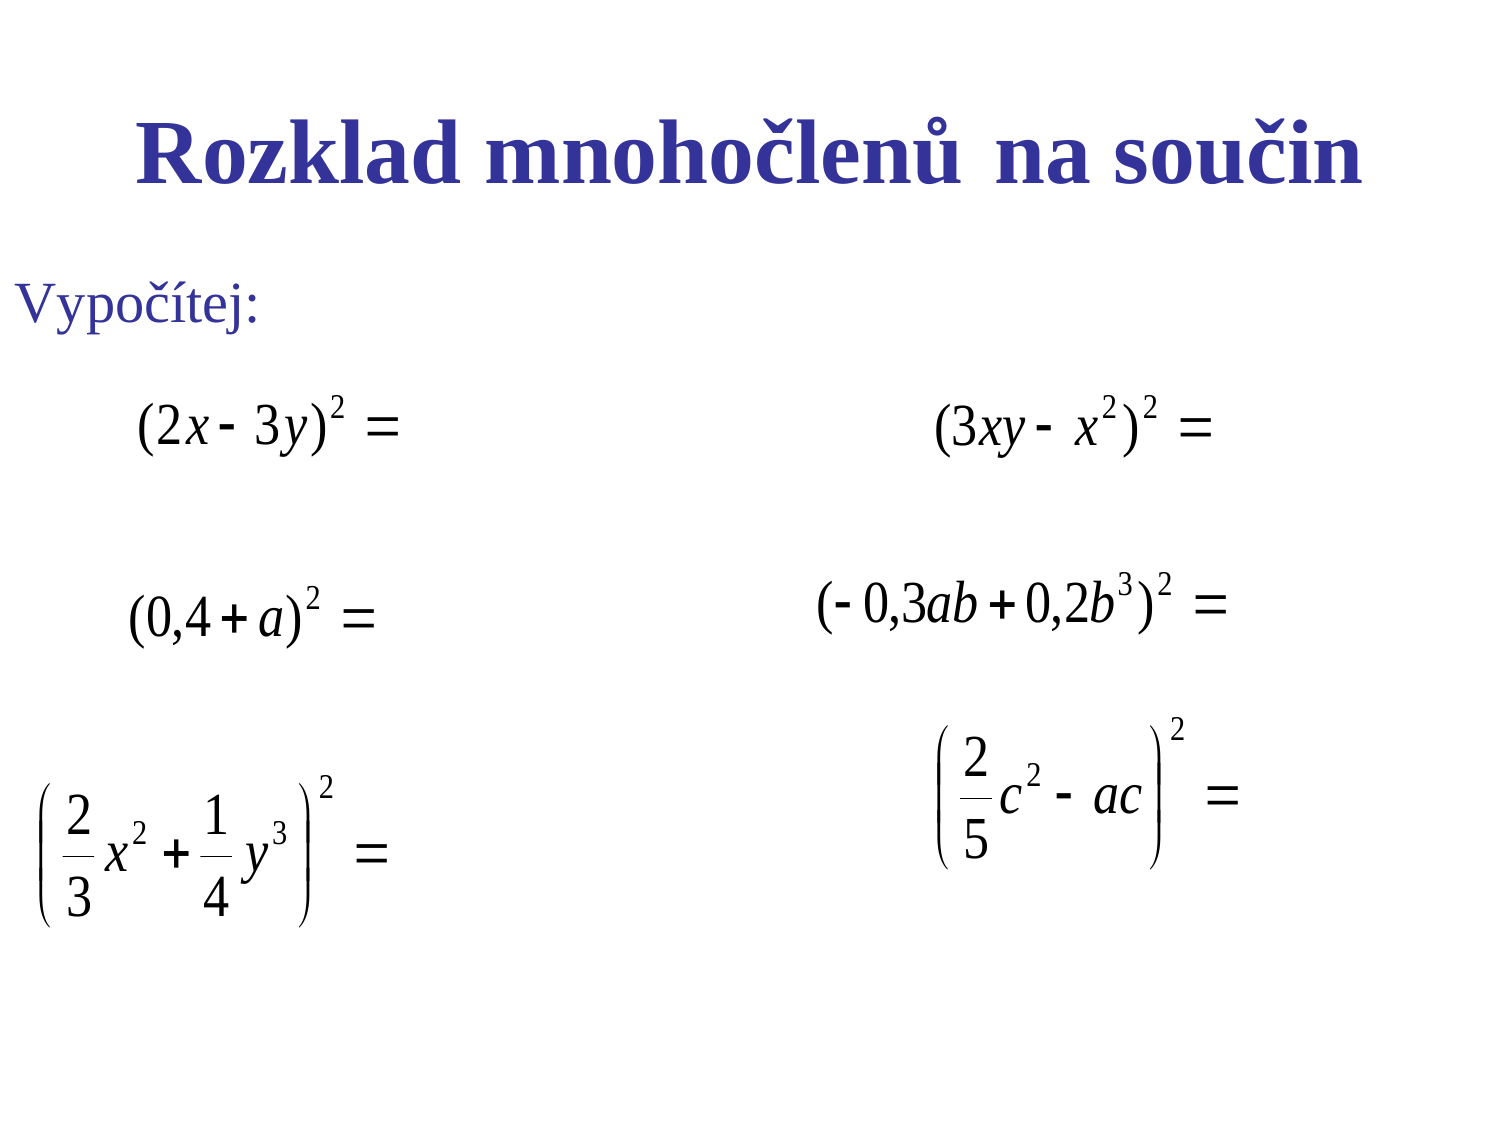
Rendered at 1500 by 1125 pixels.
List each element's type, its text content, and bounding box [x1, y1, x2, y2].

chart [927, 380, 1215, 471]
chart [29, 761, 391, 941]
chart [927, 703, 1241, 883]
chart [130, 380, 401, 470]
text_box Vypočítej: [0, 256, 1471, 343]
chart [809, 557, 1227, 647]
text_box Rozklad mnohočlenů na součin [75, 45, 1426, 233]
chart [121, 571, 378, 661]
